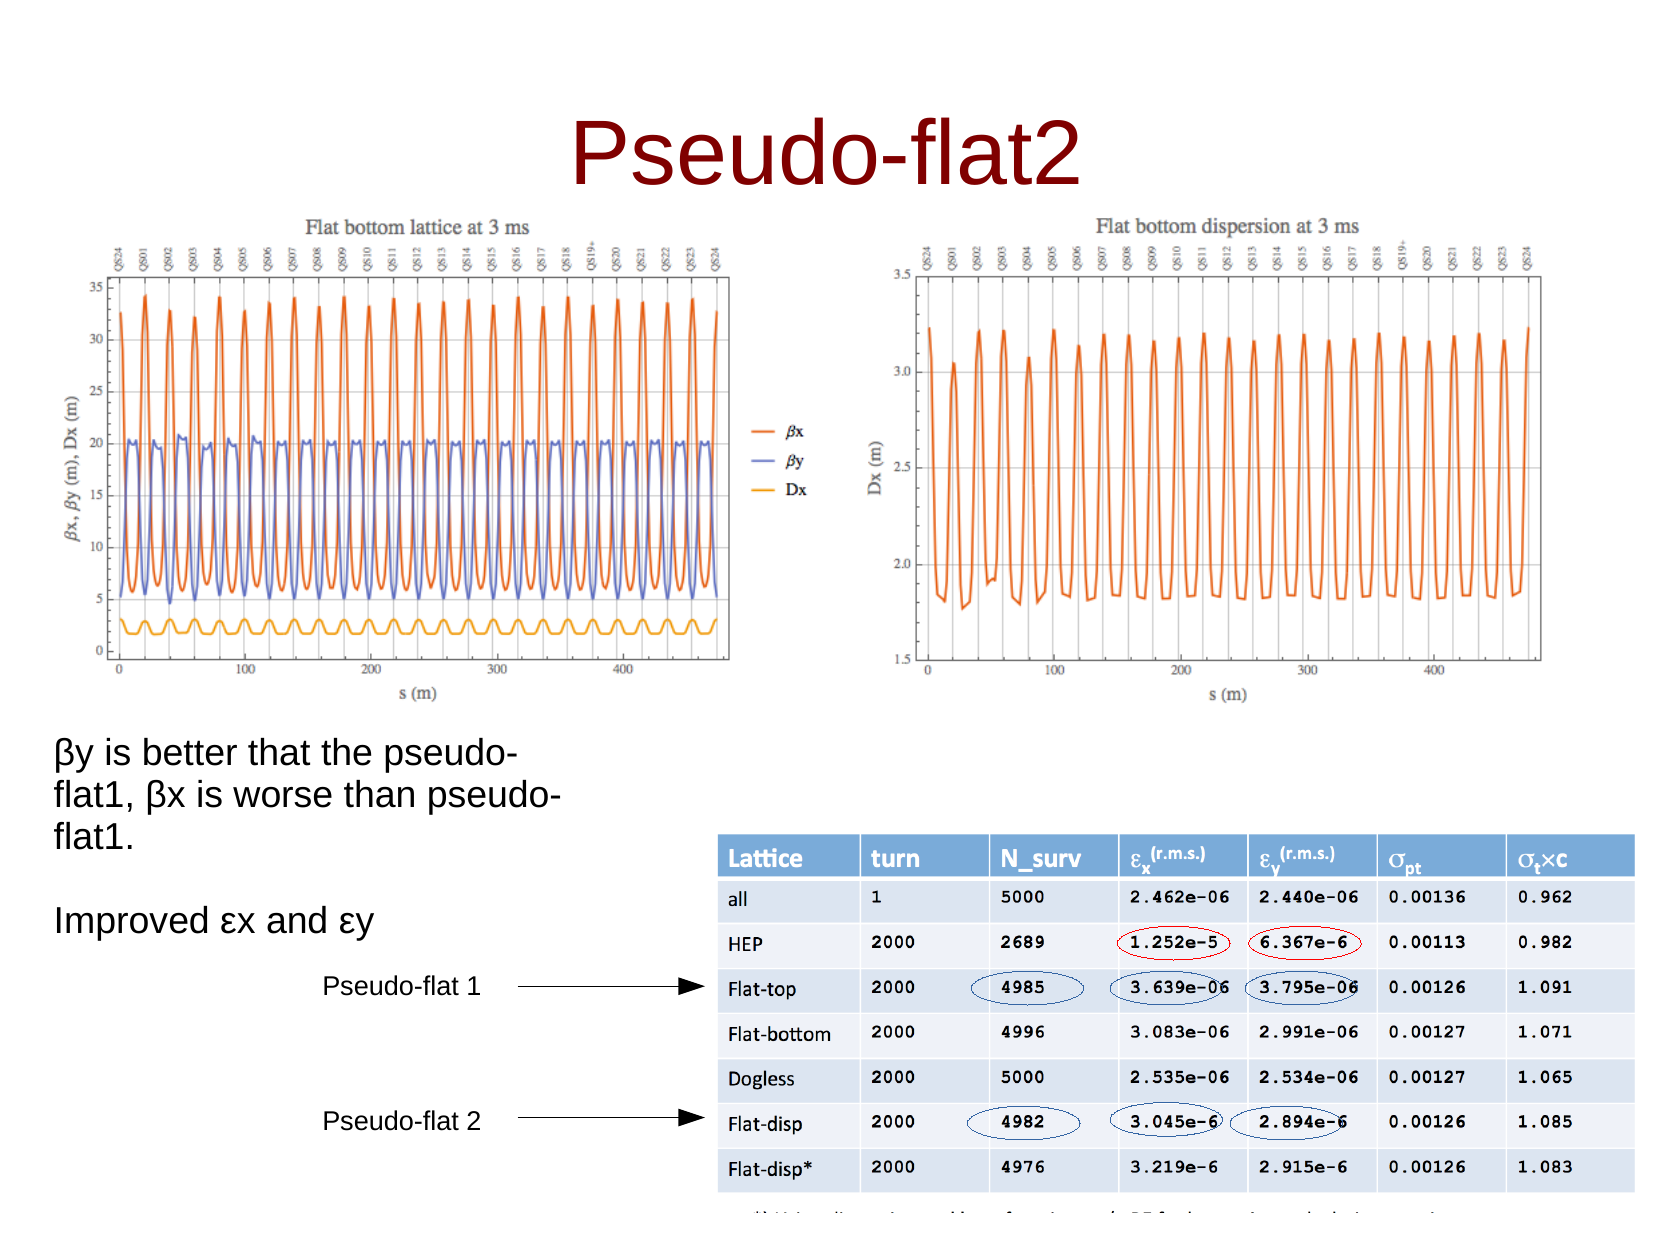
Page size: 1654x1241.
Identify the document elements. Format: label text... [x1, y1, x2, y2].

picture [867, 217, 1543, 707]
text_box βy is better that the pseudo-flat1, βx is worse than pseudo-flat1. Improved εx and εy [38, 724, 591, 947]
picture [63, 217, 814, 707]
title Pseudo-flat2 [82, 49, 1571, 257]
picture [697, 817, 1650, 1213]
text_box Pseudo-flat 2 [307, 1098, 514, 1144]
text_box Pseudo-flat 1 [307, 963, 514, 1009]
